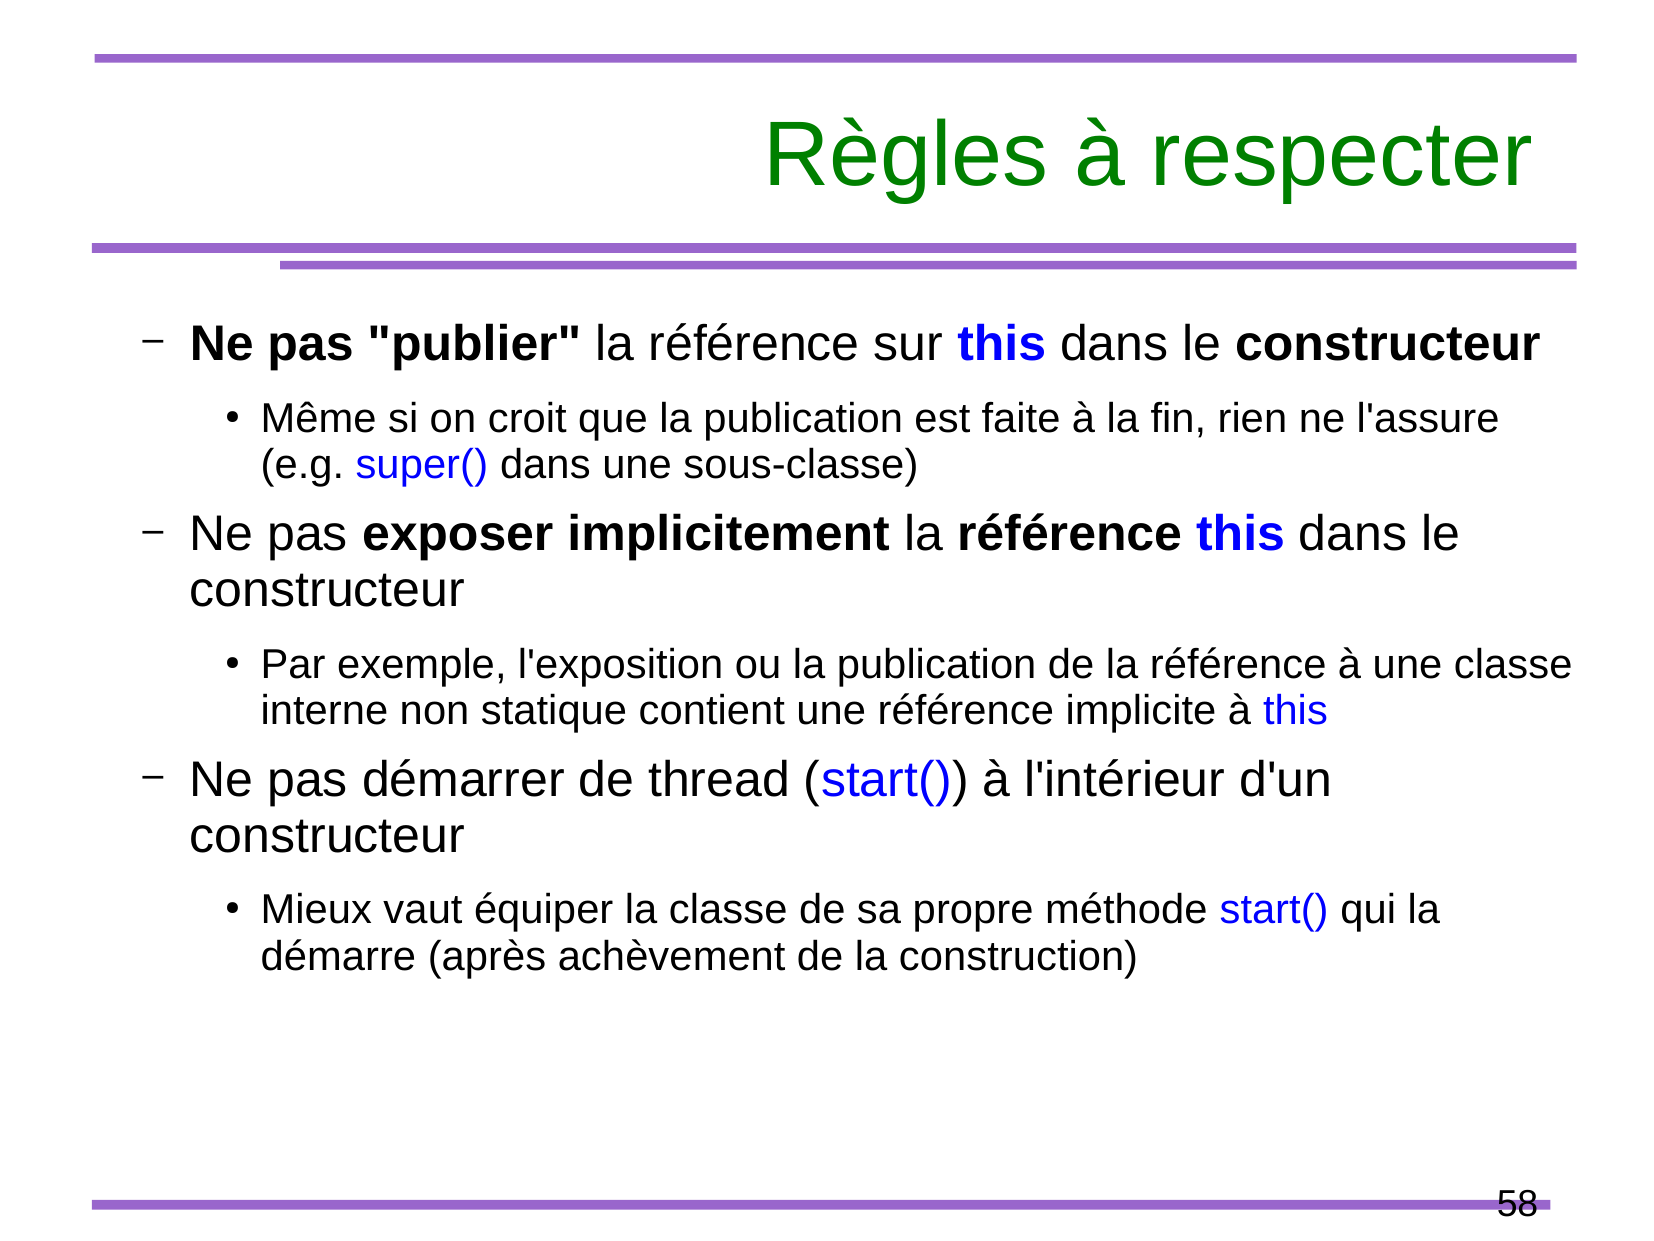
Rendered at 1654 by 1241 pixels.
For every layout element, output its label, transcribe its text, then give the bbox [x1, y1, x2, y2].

list Ne pas "publier" la référence sur this dans le constructeur Même si on croit que la publication est faite à la fin, rien ne l'assure (e.g. super() dans une sous-classe) Ne pas exposer implicitement la référence this dans le constructeur Par exemple, l'exposition ou la publication de la référence à une classe interne non statique contient une référence implicite à this Ne pas démarrer de thread (start()) à l'intérieur d'un constructeur Mieux vaut équiper la classe de sa propre méthode start() qui la démarre (après achèvement de la construction) [48, 315, 1587, 1163]
title Règles à respecter [121, 49, 1534, 257]
